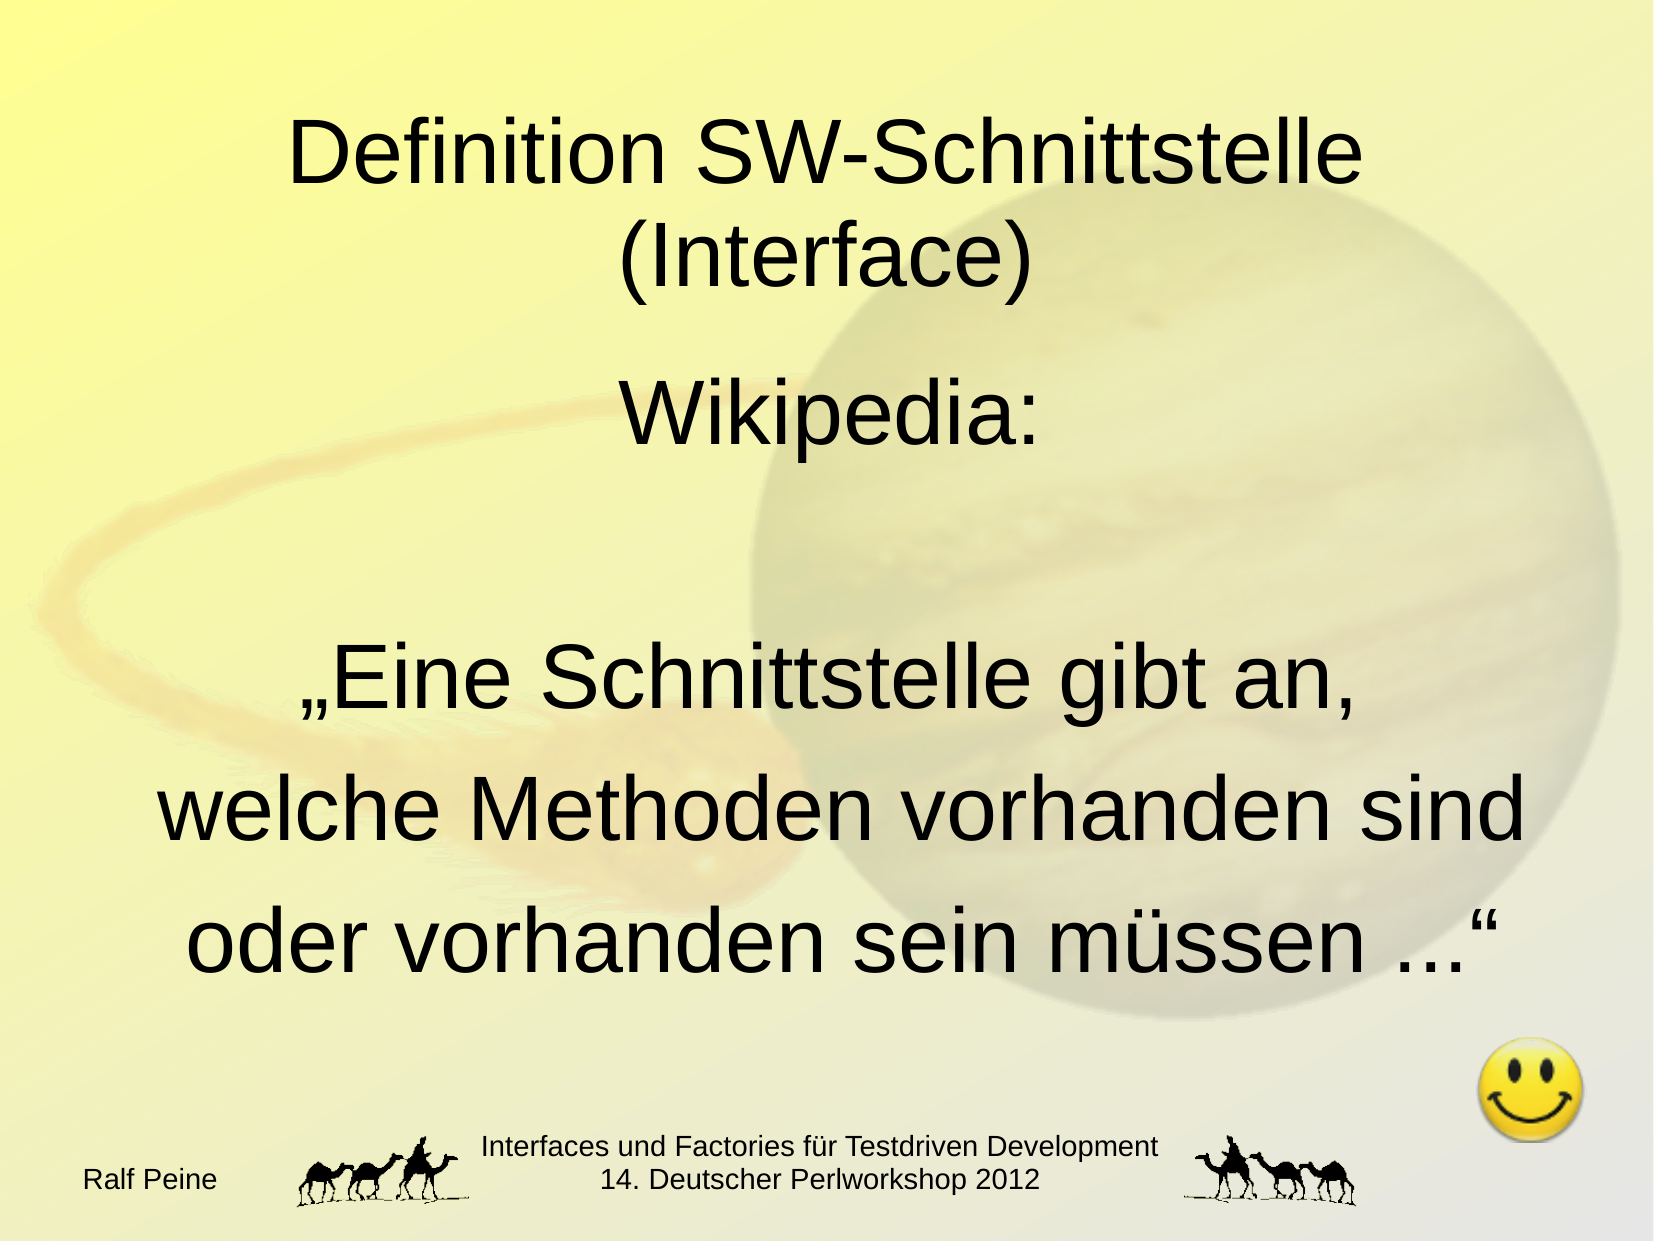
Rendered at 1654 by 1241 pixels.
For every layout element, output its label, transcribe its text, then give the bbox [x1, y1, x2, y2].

picture [291, 1134, 469, 1214]
list Wikipedia: „Eine Schnittstelle gibt an, welche Methoden vorhanden sind oder vorhanden sein müssen ...“ [86, 361, 1575, 993]
title Definition SW-Schnittstelle (Interface) [82, 49, 1571, 358]
picture [3, 138, 1654, 1143]
picture [1184, 1133, 1362, 1213]
